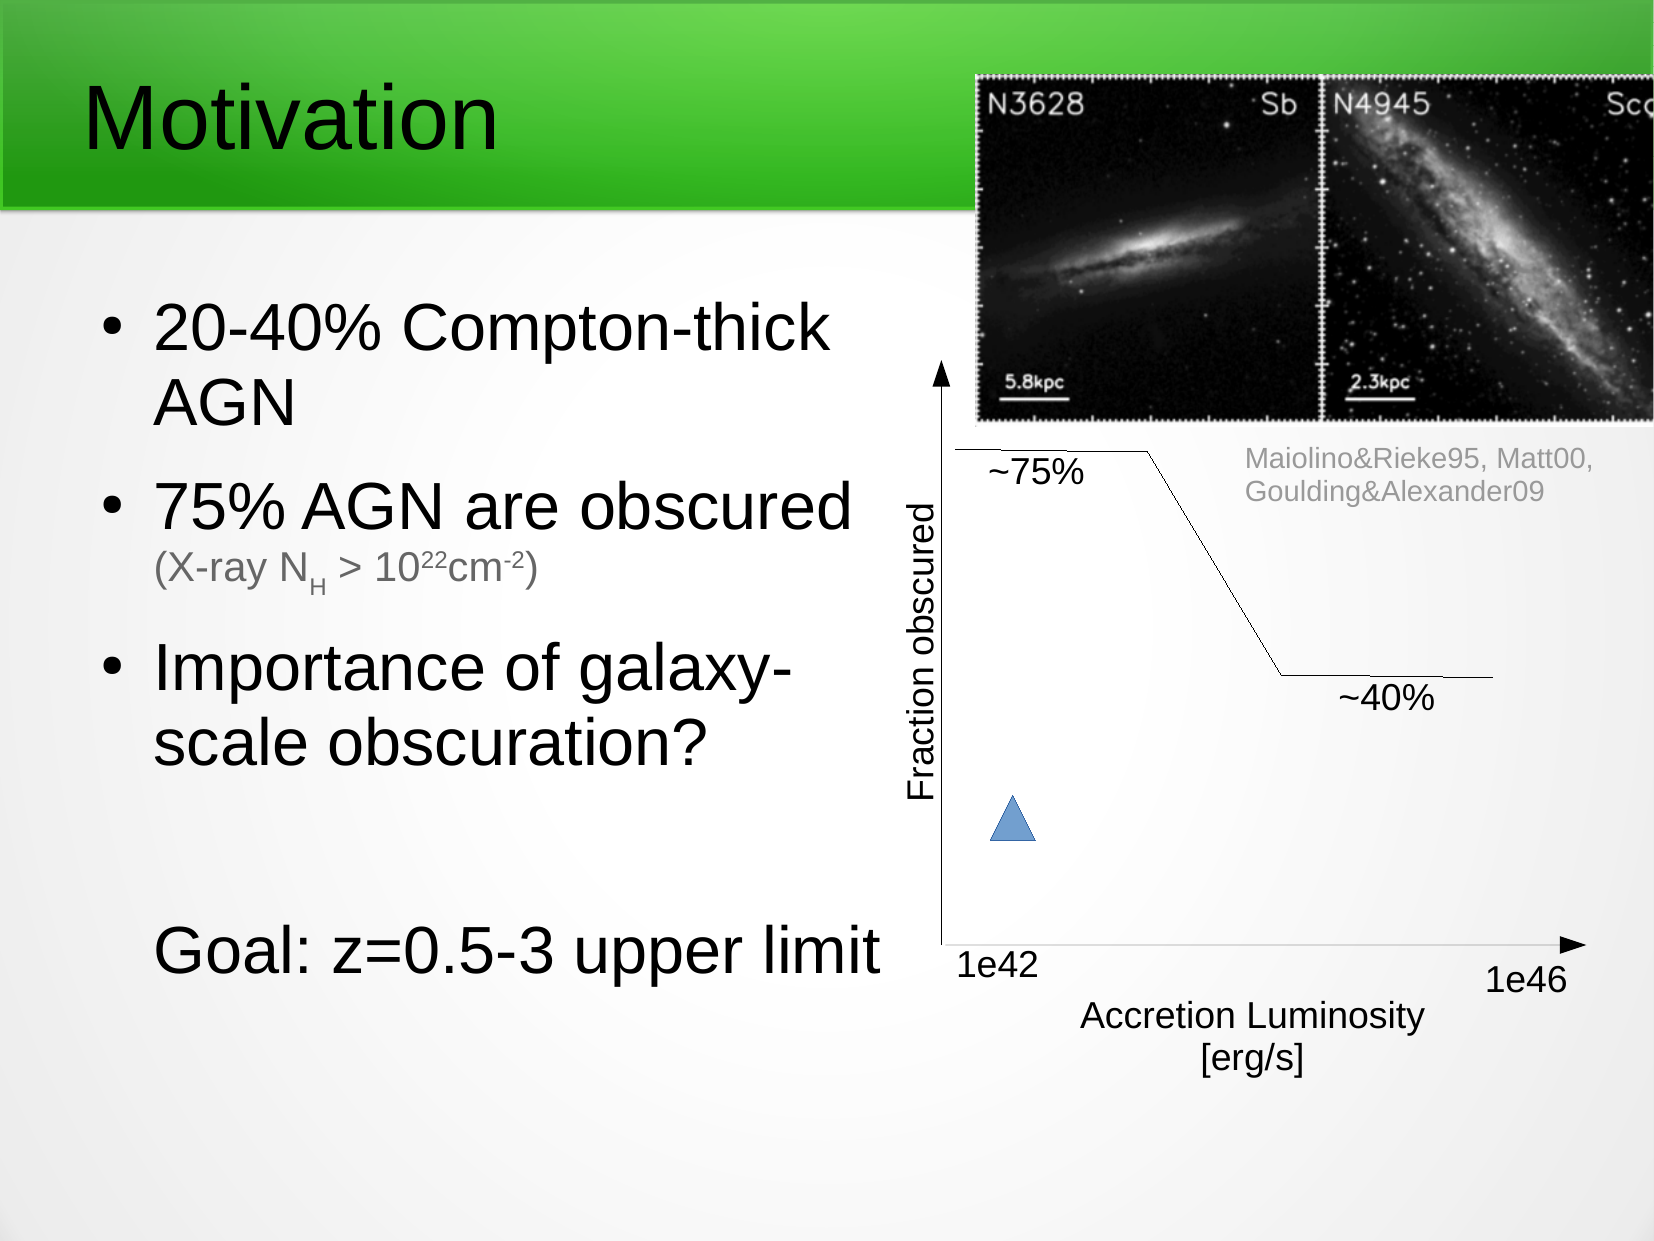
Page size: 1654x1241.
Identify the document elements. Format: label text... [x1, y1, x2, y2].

text_box 1e42 [941, 936, 1257, 1036]
text_box 1e46 [1470, 951, 1654, 1051]
list 20-40% Compton-thick AGN 75% AGN are obscured (X-ray NH > 1022cm-2) Importance of galaxy-scale obscuration? Goal: z=0.5-3 upper limit [82, 290, 886, 1111]
title Motivation [82, 47, 1571, 189]
text_box Maiolino&Rieke95, Matt00, Goulding&Alexander09 [1230, 435, 1654, 516]
text_box Accretion Luminosity [erg/s] [1065, 945, 1441, 1086]
text_box [990, 795, 1036, 841]
picture [975, 74, 1654, 427]
